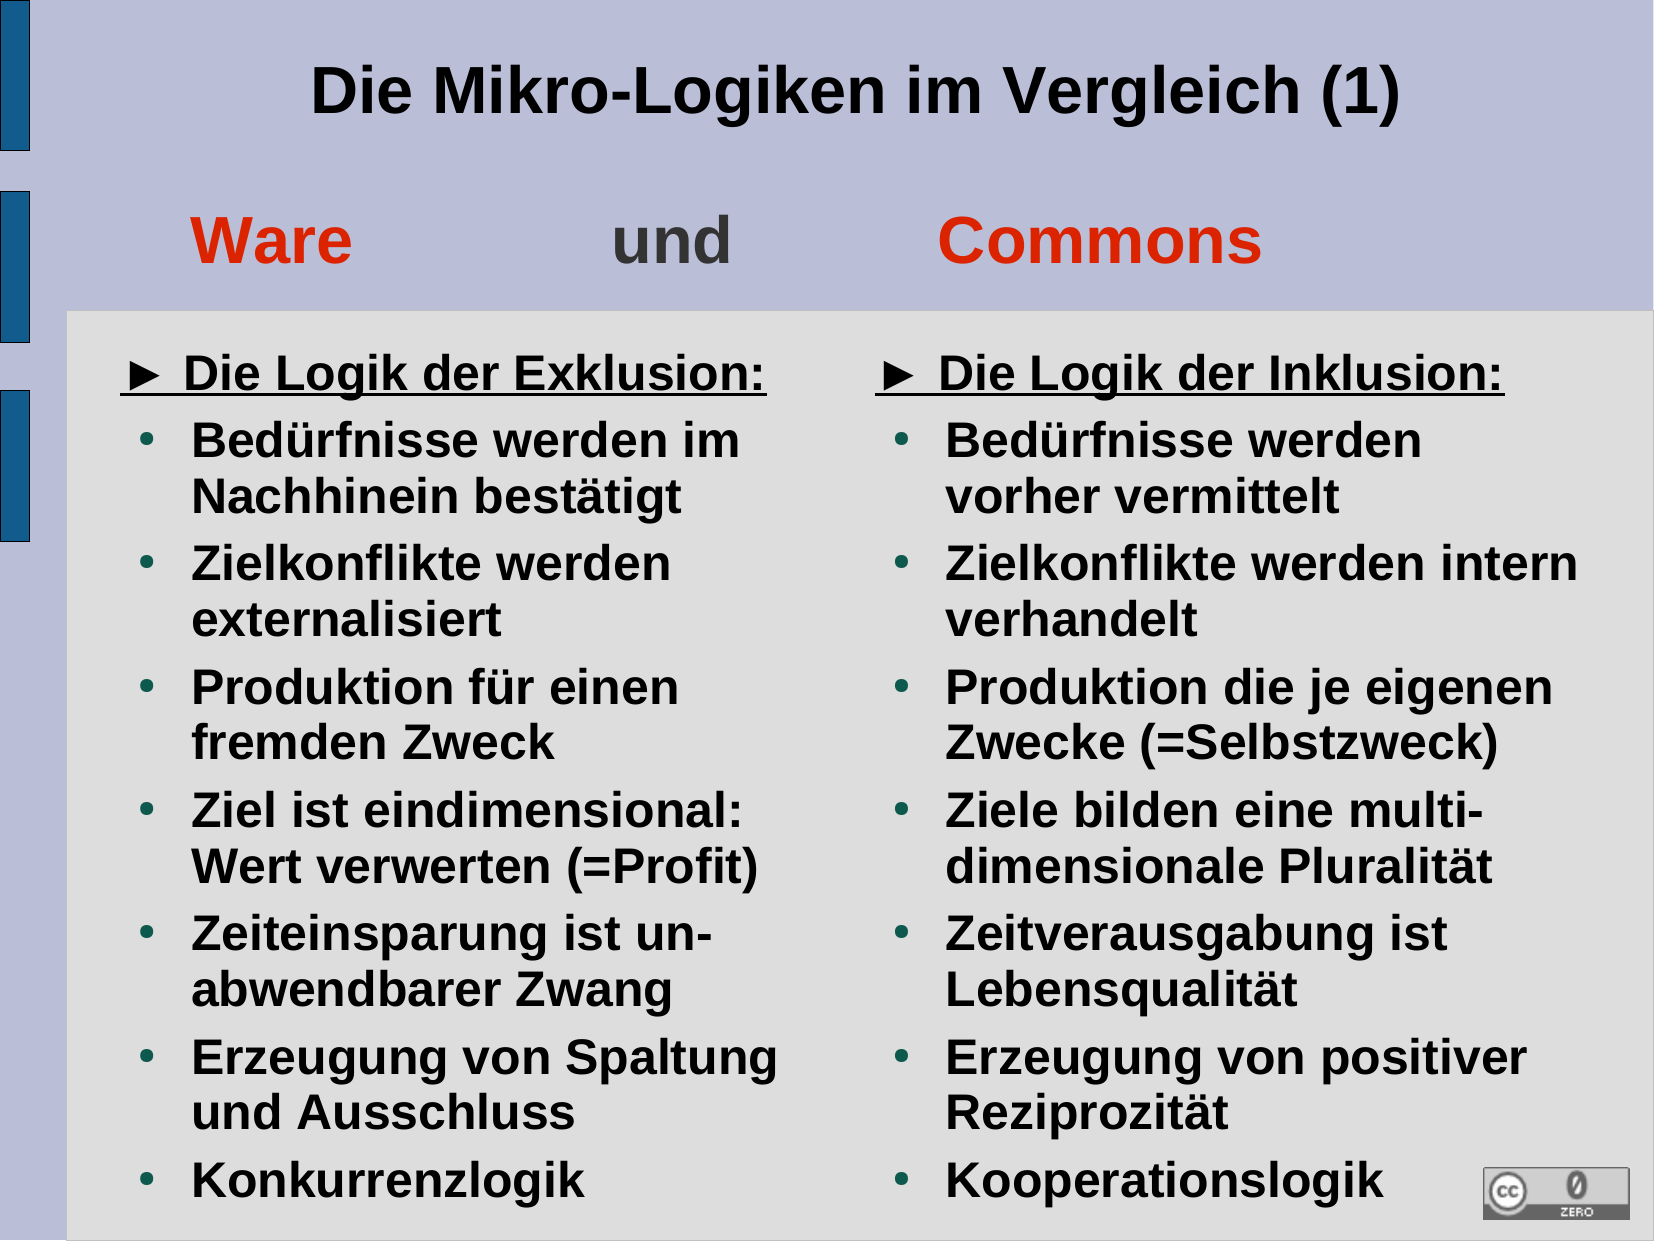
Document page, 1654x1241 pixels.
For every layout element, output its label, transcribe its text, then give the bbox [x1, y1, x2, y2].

title Die Mikro-Logiken im Vergleich (1) Ware und Commons [120, 52, 1594, 278]
list ► Die Logik der Exklusion: Bedürfnisse werden im Nachhinein bestätigt Zielkonflikte werden externalisiert Produktion für einen fremden Zweck Ziel ist eindimensional: Wert verwerten (=Profit) Zeiteinsparung ist un- abwendbarer Zwang Erzeugung von Spaltung und Ausschluss Konkurrenzlogik [120, 344, 839, 1208]
picture [1483, 1167, 1630, 1220]
list ► Die Logik der Inklusion: Bedürfnisse werden vorher vermittelt Zielkonflikte werden intern verhandelt Produktion die je eigenen Zwecke (=Selbstzweck) Ziele bilden eine multi-dimensionale Pluralität Zeitverausgabung ist Lebensqualität Erzeugung von positiver Reziprozität Kooperationslogik [874, 344, 1594, 1208]
